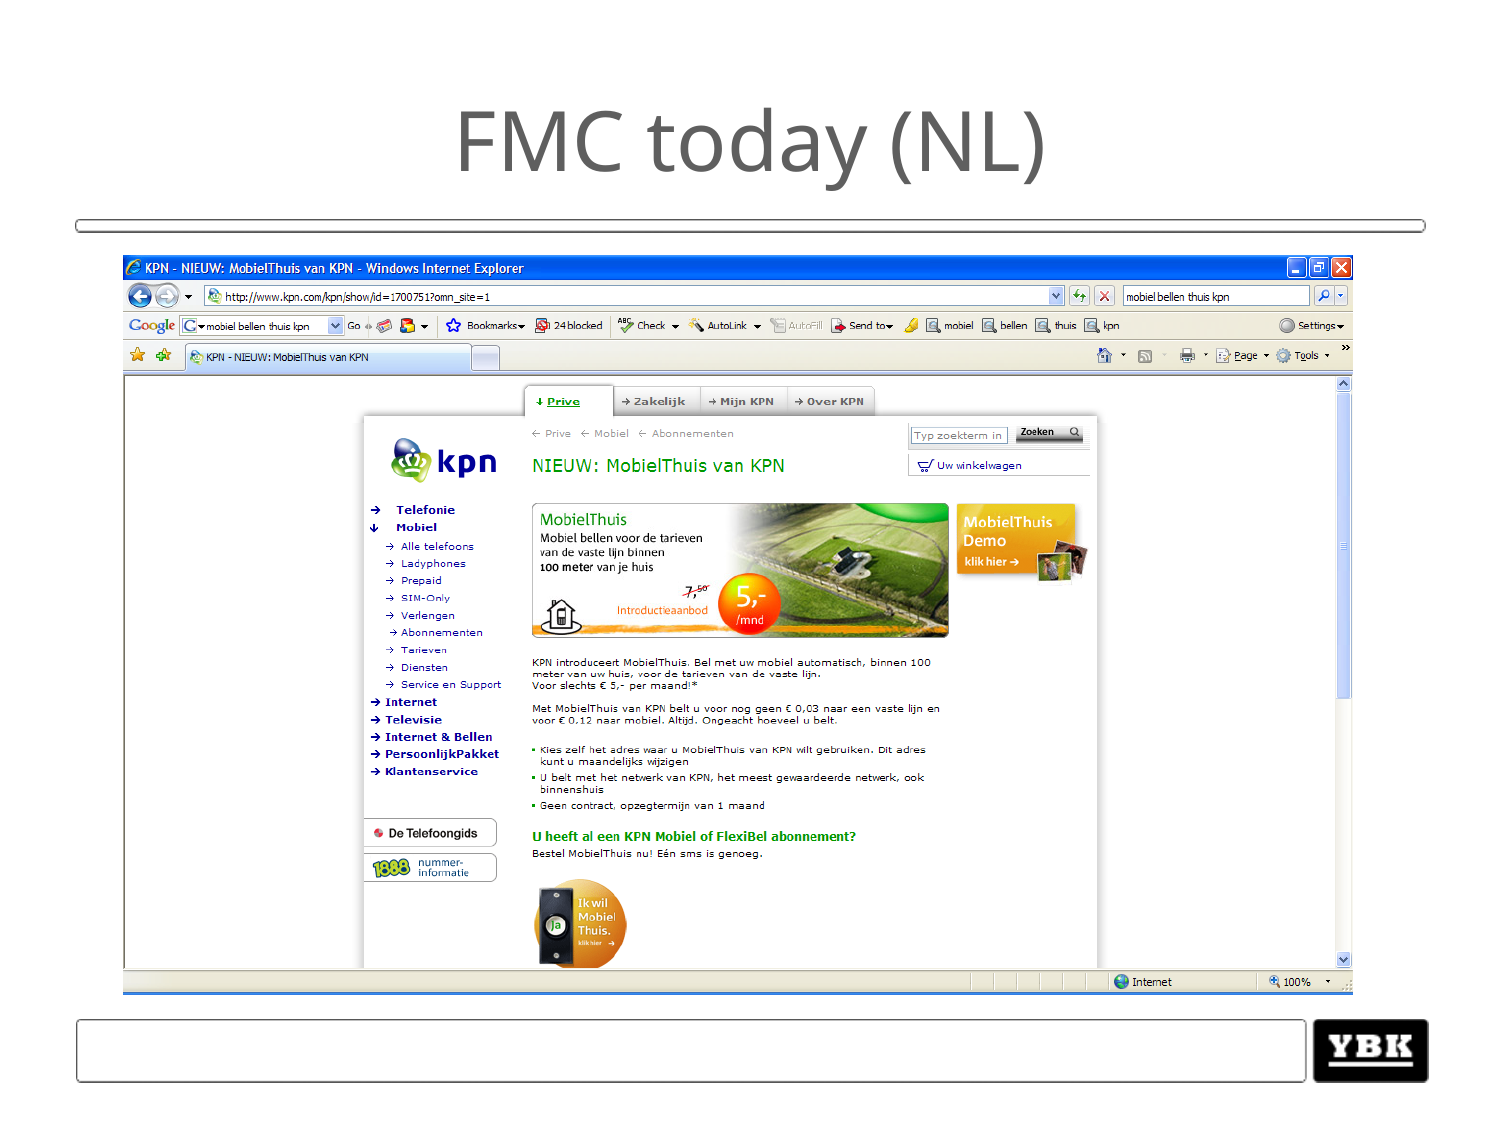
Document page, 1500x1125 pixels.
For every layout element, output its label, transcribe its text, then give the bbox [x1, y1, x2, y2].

title FMC today (NL) [75, 45, 1426, 233]
picture [123, 255, 1353, 995]
picture [76, 1019, 1429, 1083]
